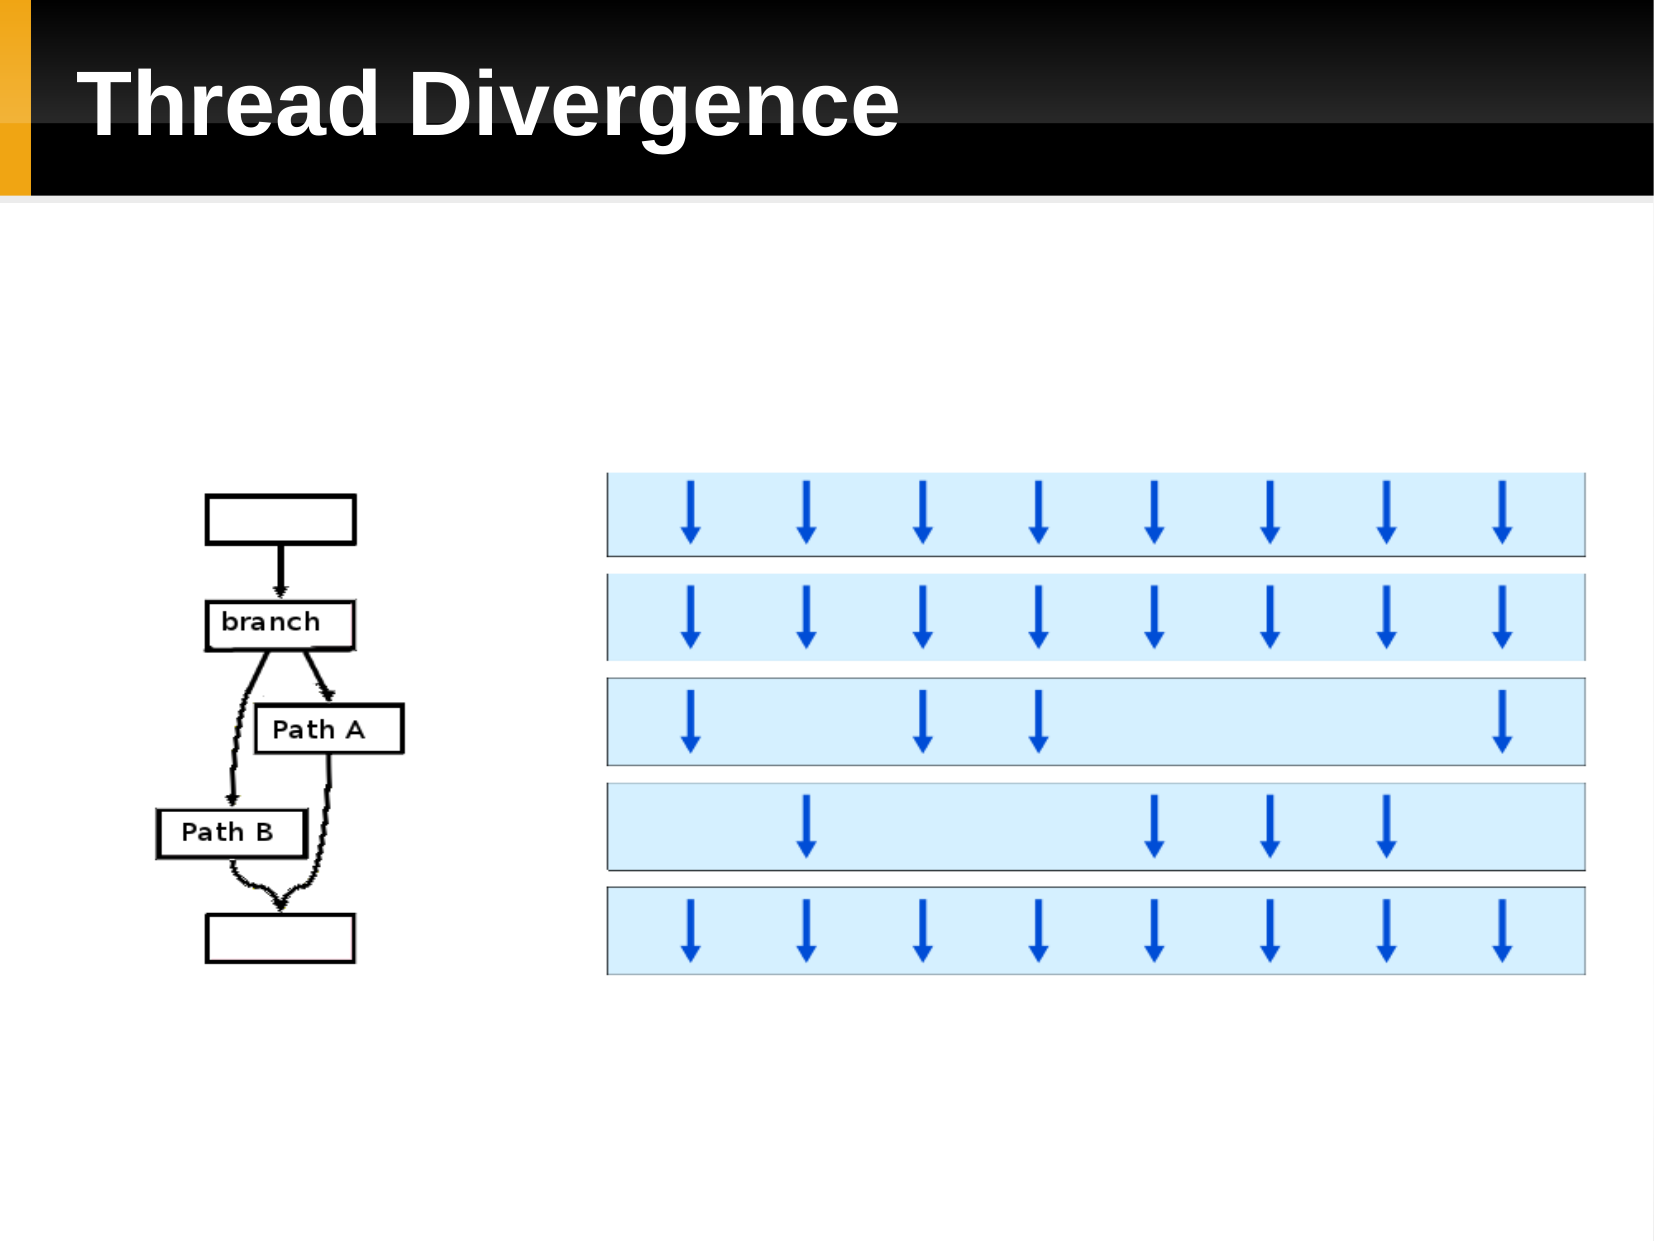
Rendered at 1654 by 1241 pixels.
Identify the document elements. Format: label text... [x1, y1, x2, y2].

title Thread Divergence [76, 0, 1565, 203]
picture [0, 0, 1654, 1241]
